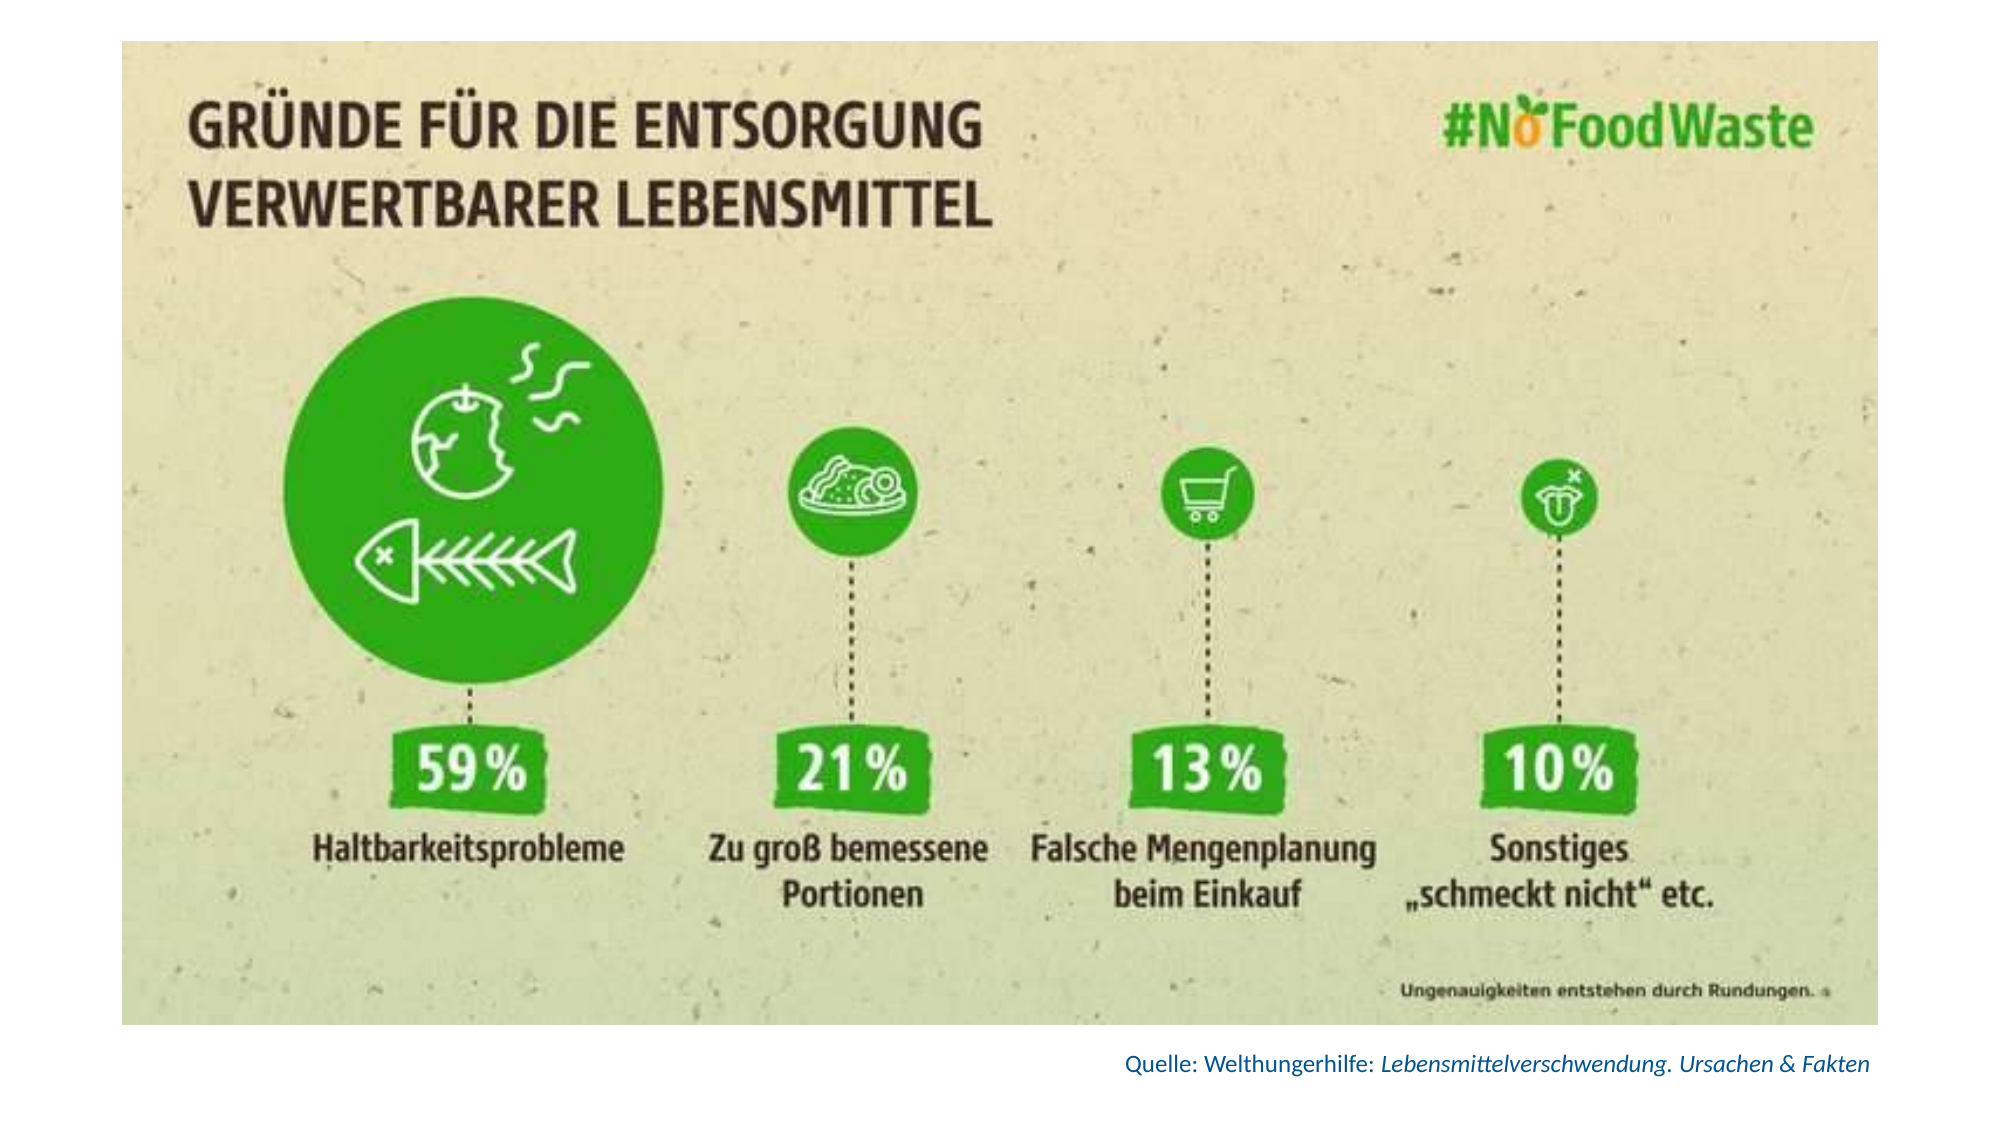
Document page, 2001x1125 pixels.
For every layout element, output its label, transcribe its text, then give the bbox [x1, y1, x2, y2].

text_box Quelle: Welthungerhilfe: Lebensmittelverschwendung. Ursachen & Fakten [1110, 1039, 1953, 1085]
picture [122, 41, 1878, 1025]
